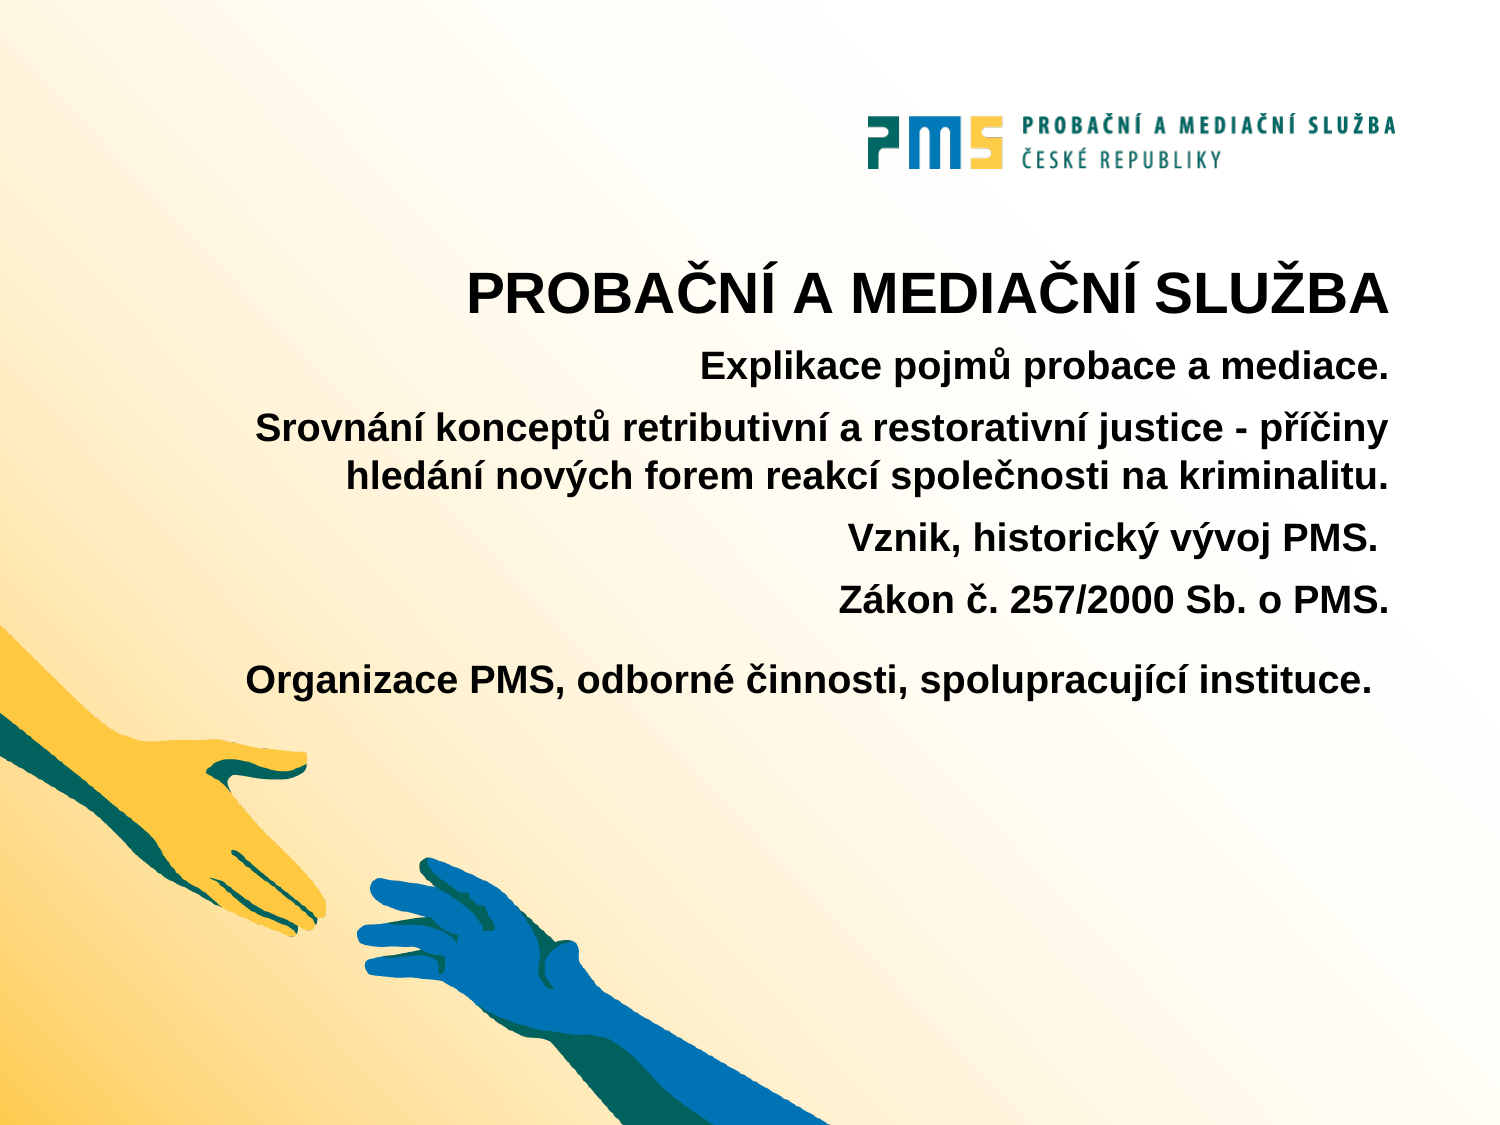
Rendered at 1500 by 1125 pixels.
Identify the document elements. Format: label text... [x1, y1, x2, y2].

subtitle PROBAČNÍ A MEDIAČNÍ SLUŽBA Explikace pojmů probace a mediace. Srovnání konceptů retributivní a restorativní justice - příčiny hledání nových forem reakcí společnosti na kriminalitu. Vznik, historický vývoj PMS. Zákon č. 257/2000 Sb. o PMS. Organizace PMS, odborné činnosti, spolupracující instituce. [187, 248, 1406, 409]
picture [0, 0, 1500, 1125]
